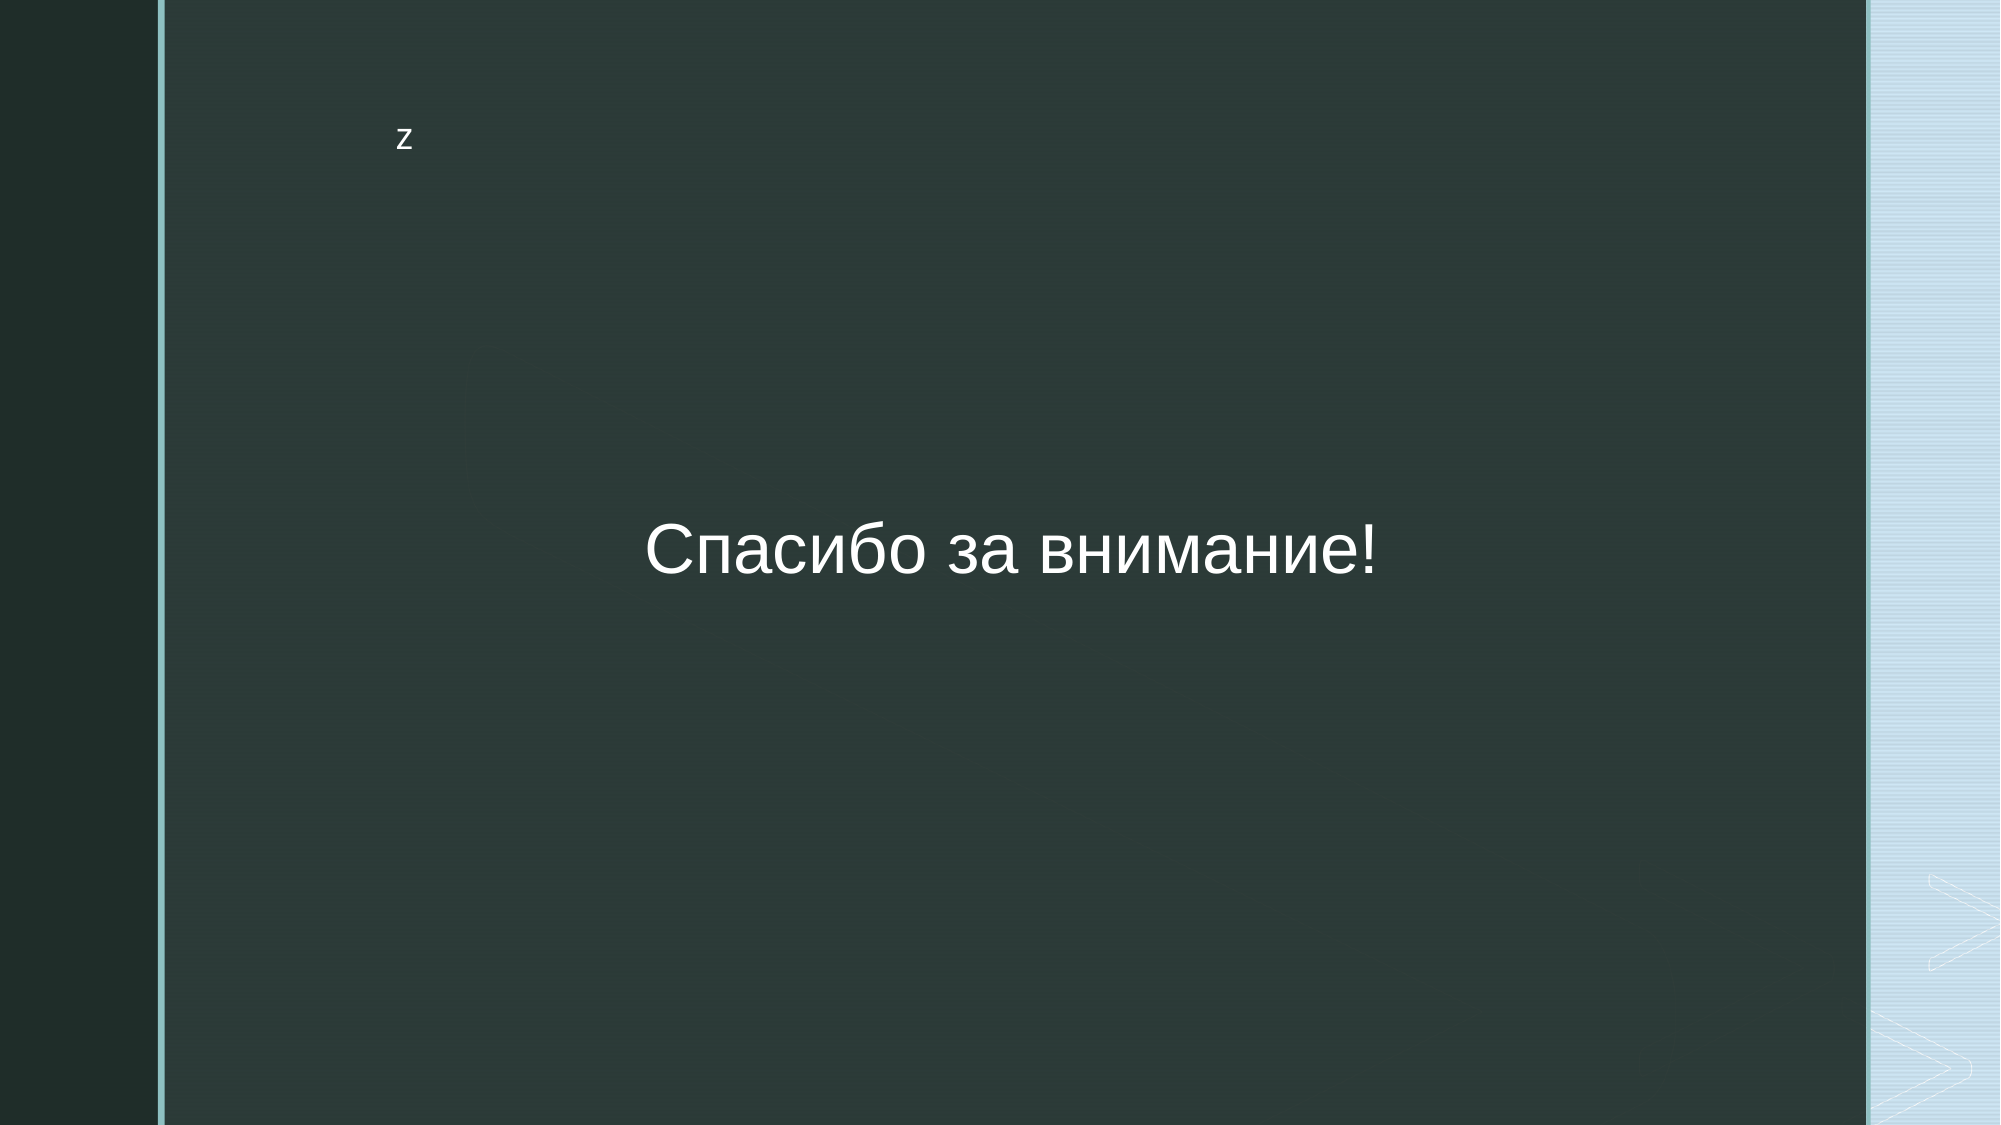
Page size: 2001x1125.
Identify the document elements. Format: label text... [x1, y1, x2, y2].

picture [1871, 0, 2000, 1125]
title Спасибо за внимание! [89, 504, 1396, 682]
